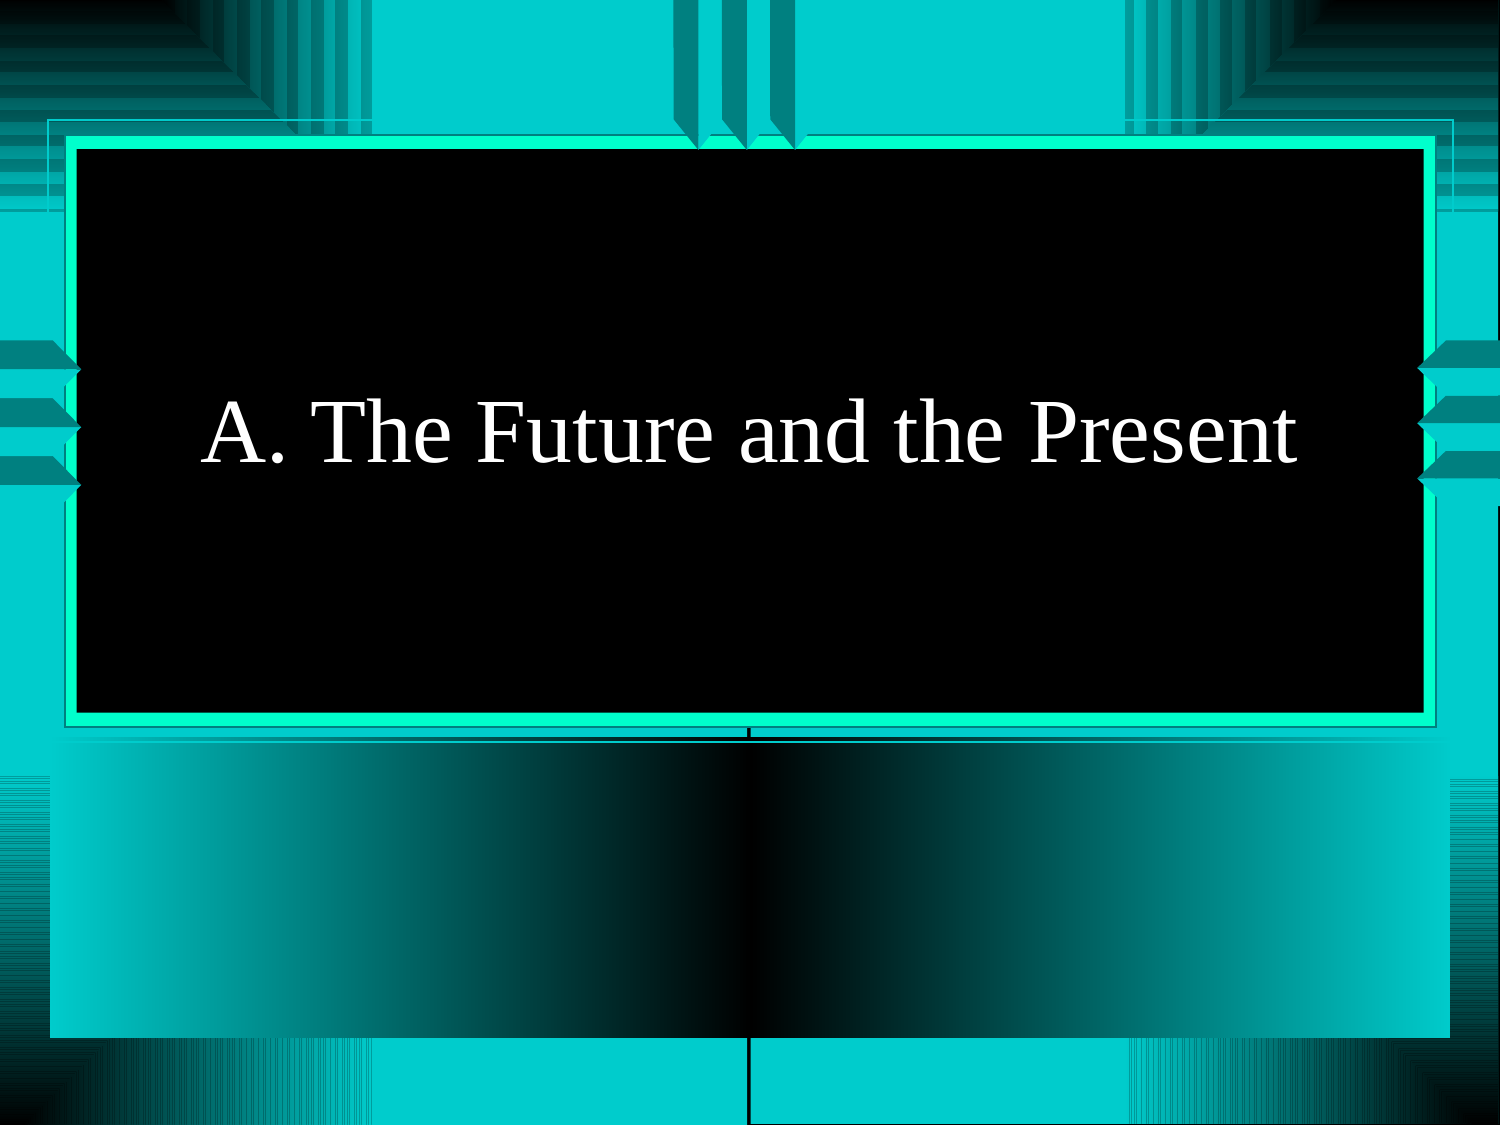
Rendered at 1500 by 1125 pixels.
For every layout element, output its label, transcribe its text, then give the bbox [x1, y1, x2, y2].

title A. The Future and the Present [112, 337, 1388, 526]
